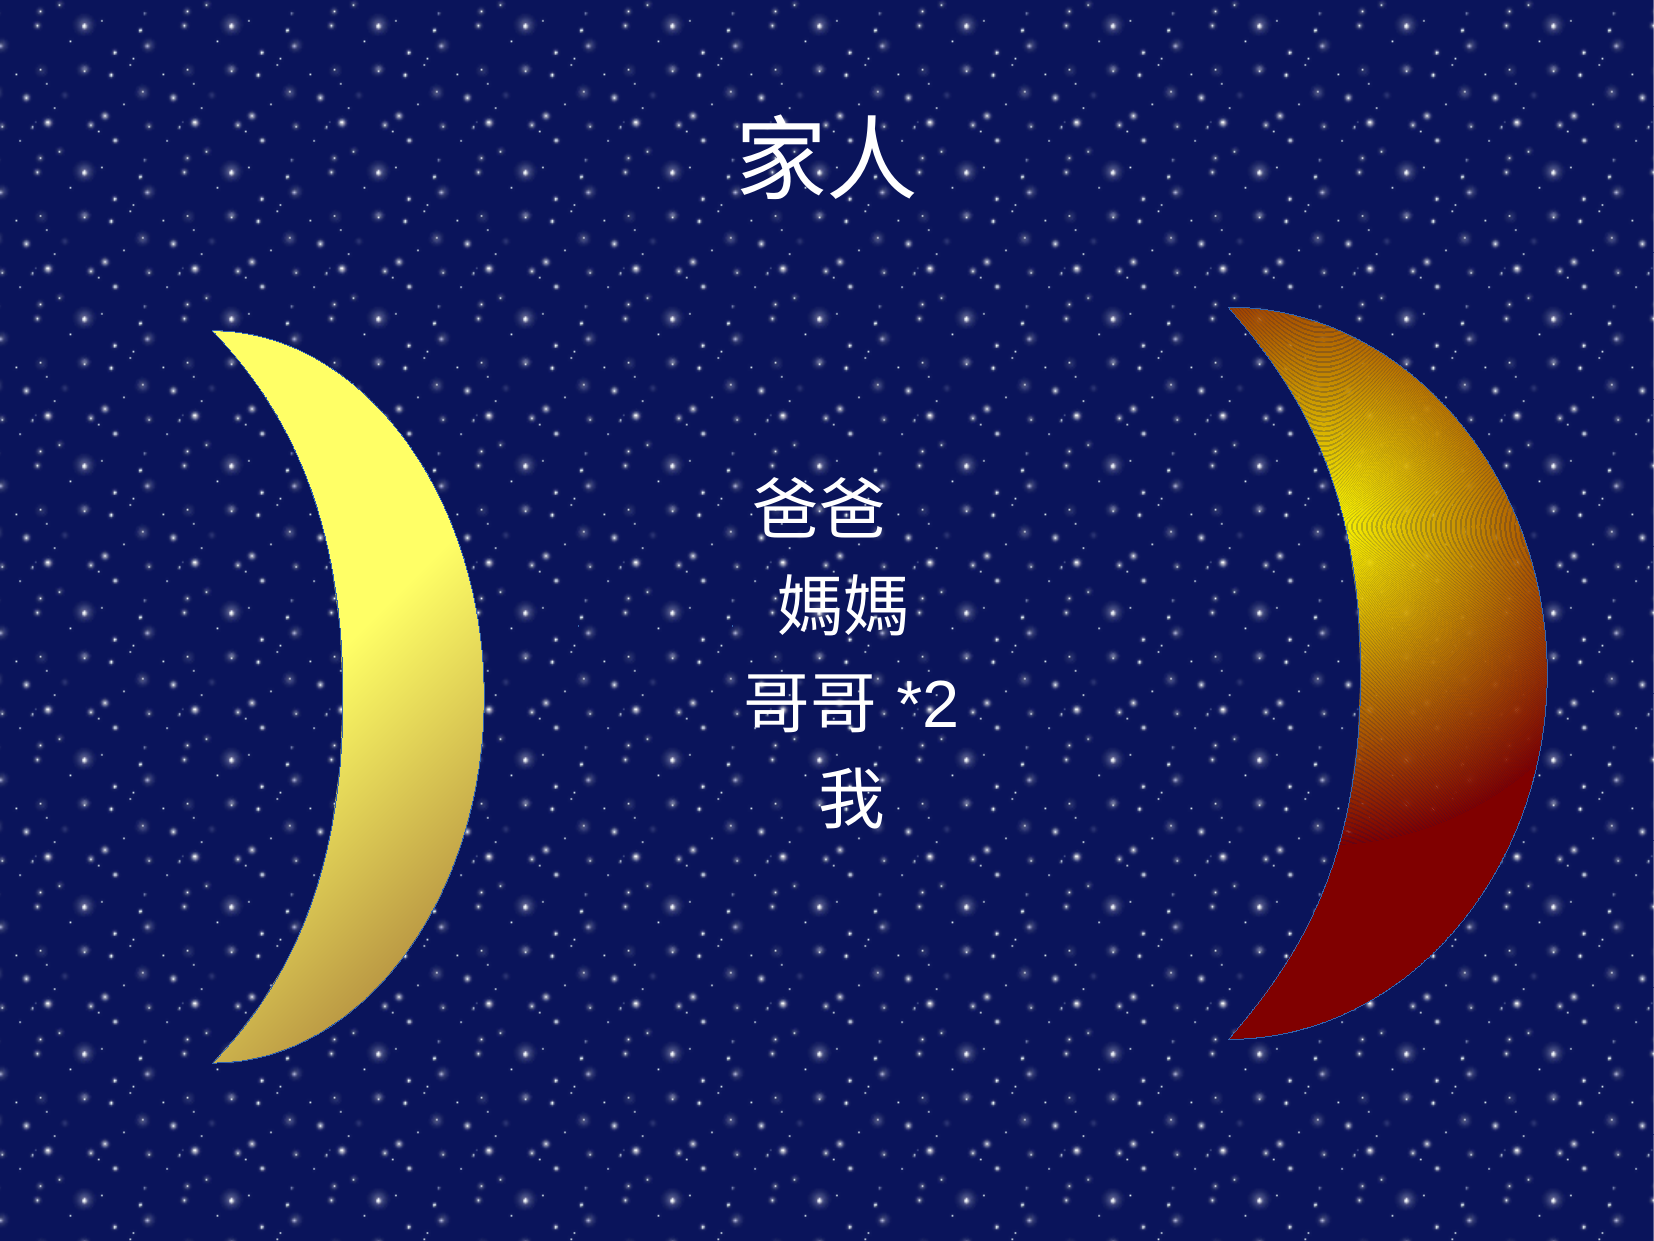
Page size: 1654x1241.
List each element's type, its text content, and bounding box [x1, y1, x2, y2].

text_box [1228, 307, 1548, 1040]
text_box [212, 330, 485, 1064]
title 家人 [82, 49, 1571, 257]
subtitle 爸爸 媽媽 哥哥*2 我 [82, 290, 1571, 1010]
picture [0, 0, 1654, 1241]
